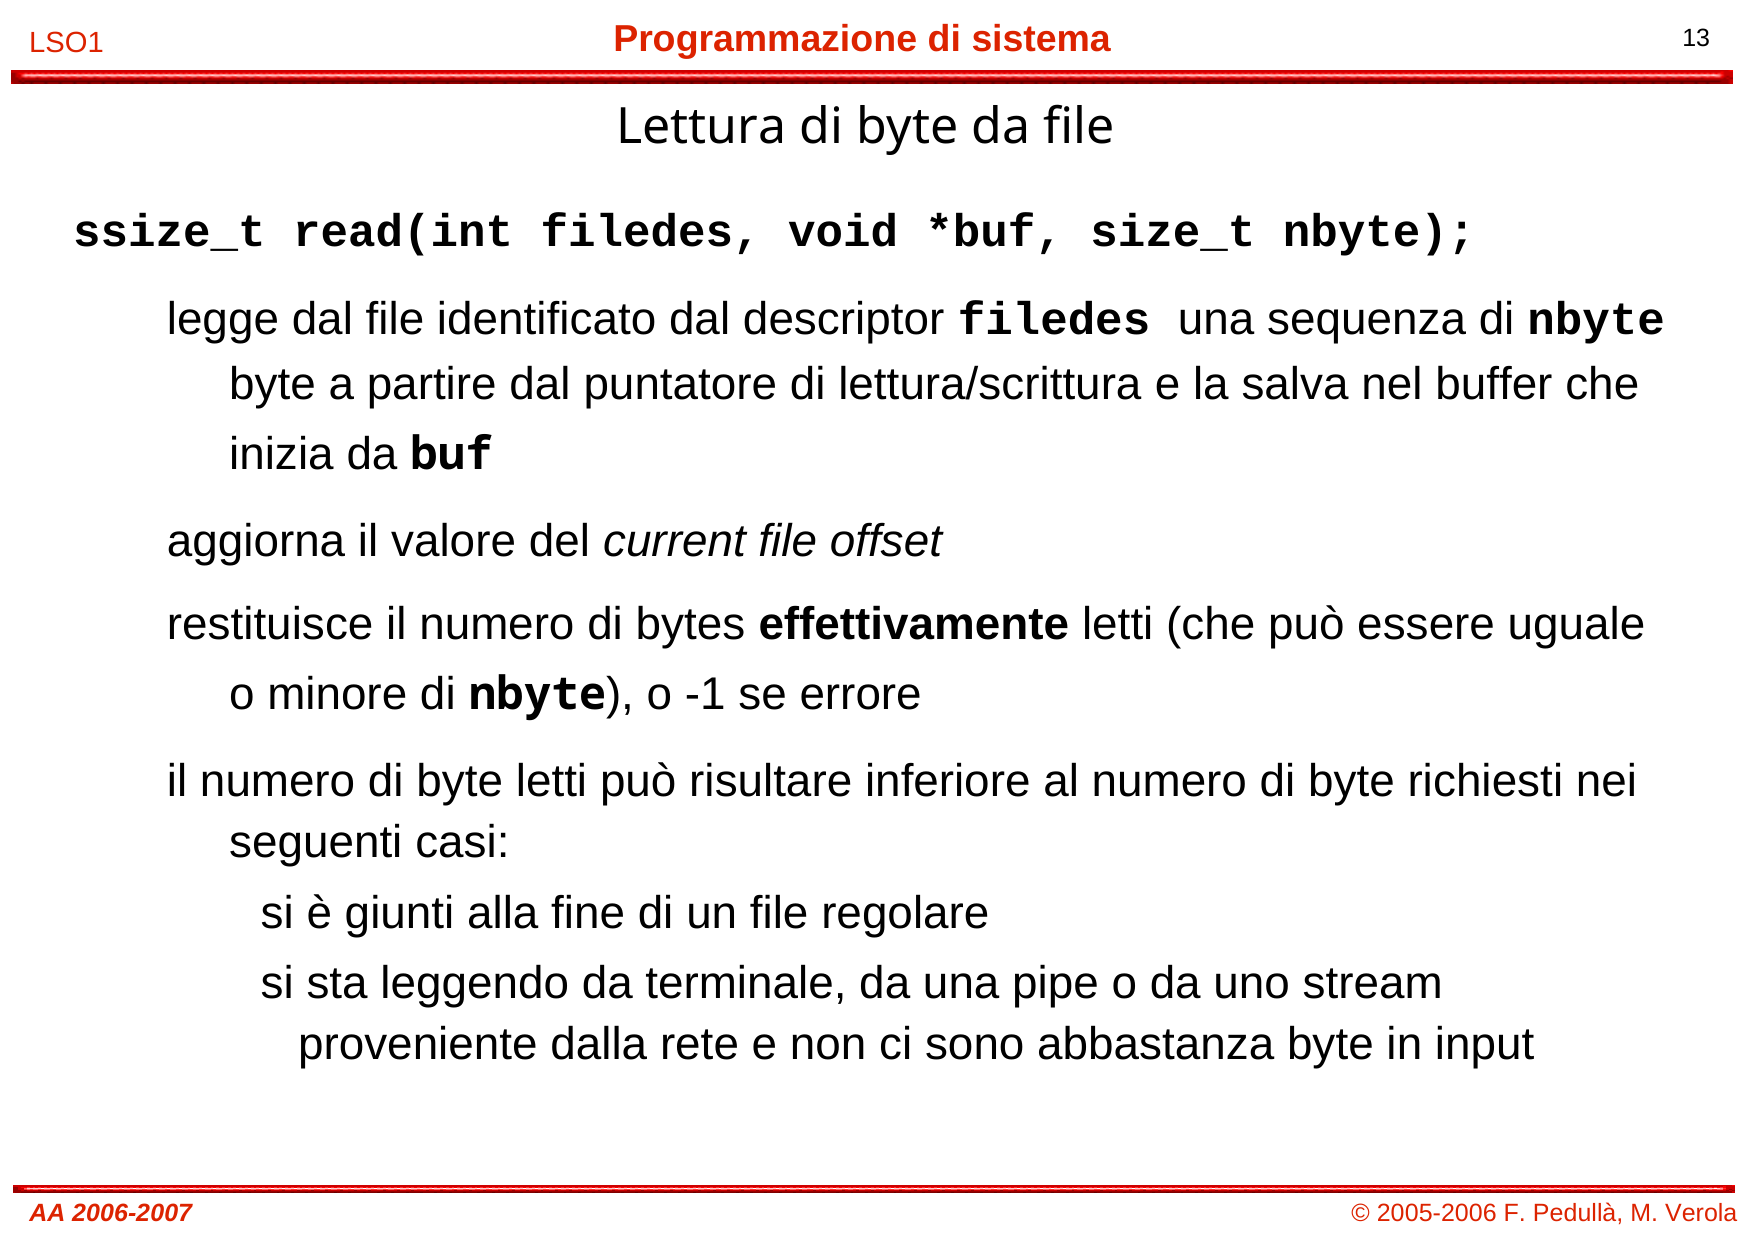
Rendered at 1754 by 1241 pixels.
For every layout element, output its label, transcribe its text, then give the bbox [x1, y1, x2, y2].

picture [11, 70, 1733, 84]
list ssize_t read(int filedes, void *buf, size_t nbyte); legge dal file identificato dal descriptor filedes una sequenza di nbyte byte a partire dal puntatore di lettura/scrittura e la salva nel buffer che inizia da buf aggiorna il valore del current file offset restituisce il numero di bytes effettivamente letti (che può essere uguale o minore di nbyte), o -1 se errore il numero di byte letti può risultare inferiore al numero di byte richiesti nei seguenti casi: si è giunti alla fine di un file regolare si sta leggendo da terminale, da una pipe o da uno stream proveniente dalla rete e non ci sono abbastanza byte in input [58, 188, 1696, 1115]
title Lettura di byte da file [514, 78, 1217, 174]
picture [13, 1185, 1735, 1193]
